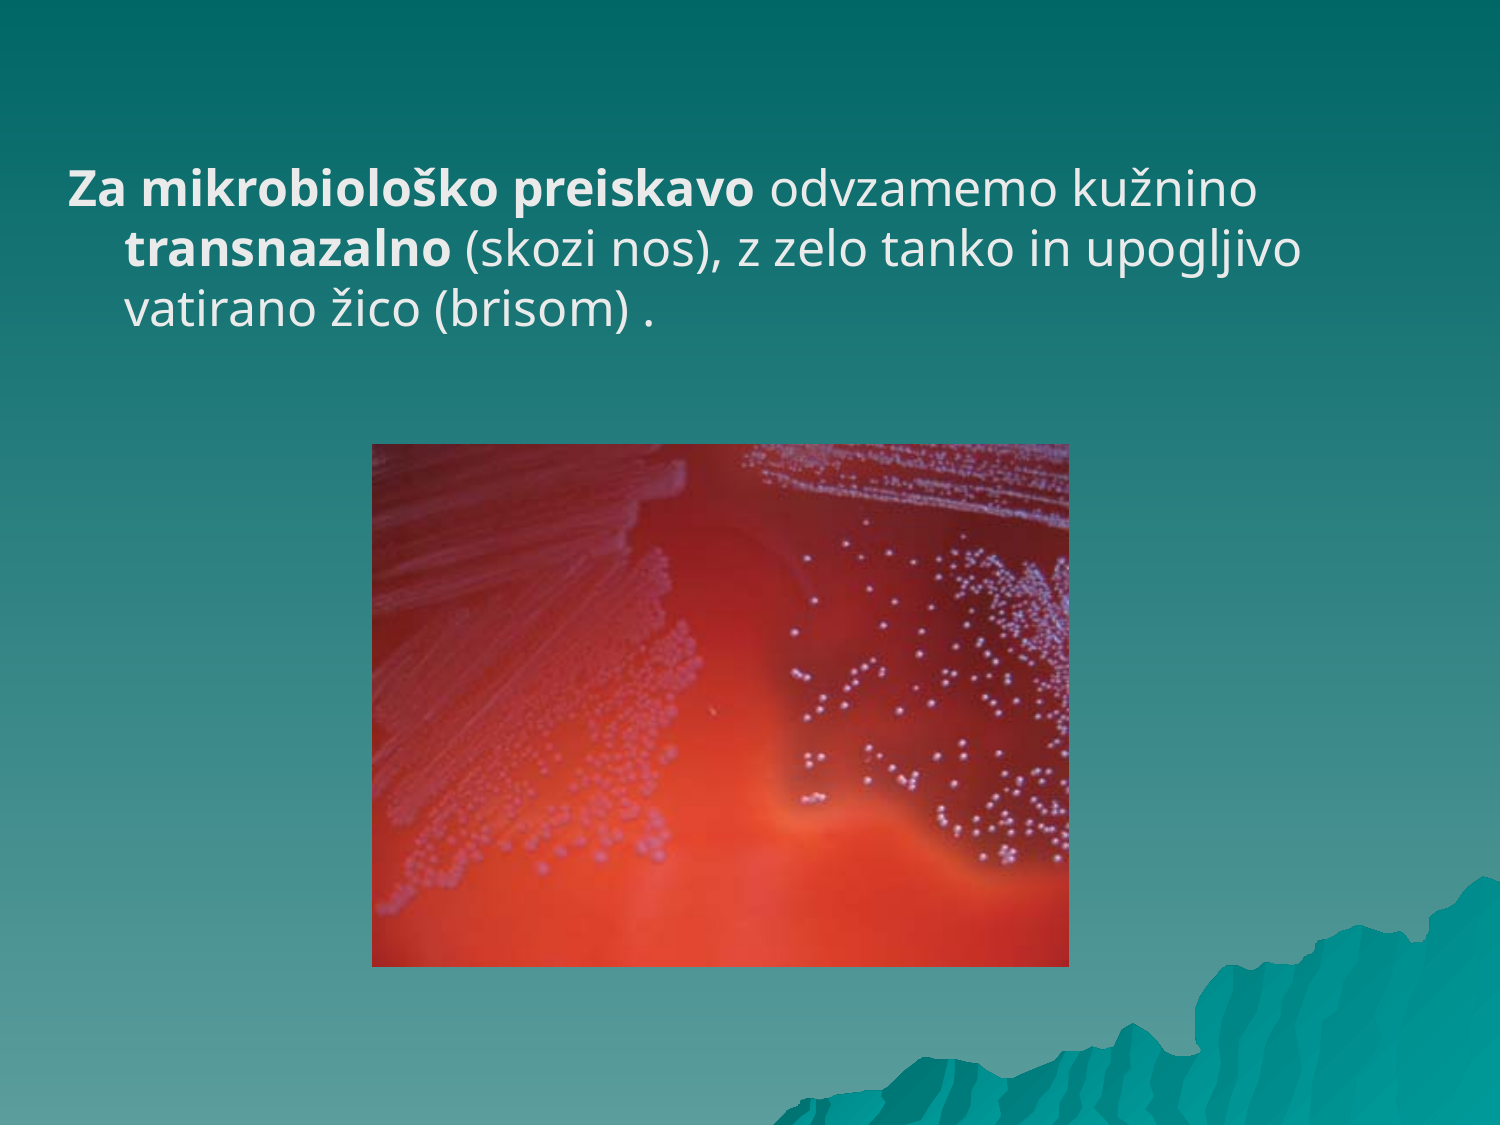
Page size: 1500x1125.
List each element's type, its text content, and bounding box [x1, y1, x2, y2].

list Za mikrobiološko preiskavo odvzamemo kužnino transnazalno (skozi nos), z zelo tanko in upogljivo vatirano žico (brisom) . [53, 148, 1404, 681]
picture [372, 444, 1069, 967]
